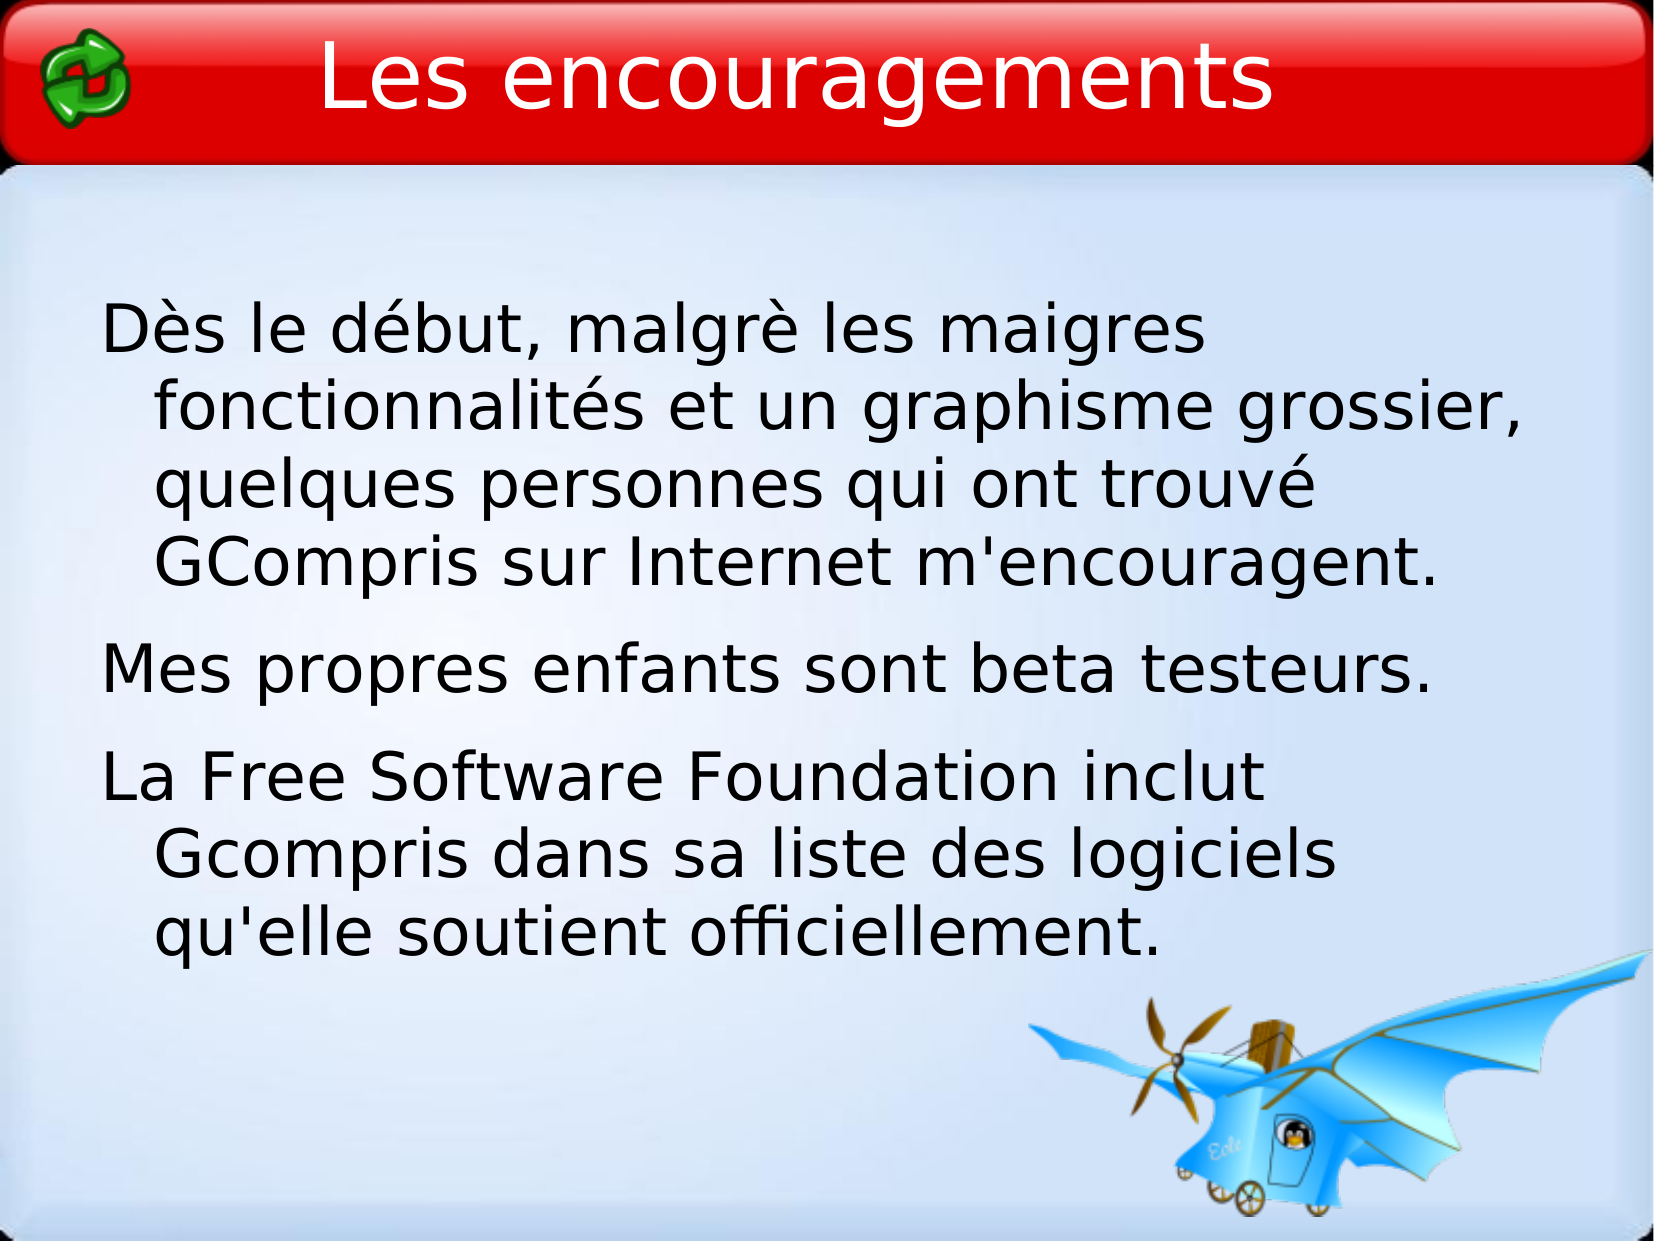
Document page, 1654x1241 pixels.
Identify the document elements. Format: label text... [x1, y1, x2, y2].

picture [0, 0, 1654, 1241]
title Les encouragements [88, 16, 1578, 137]
list Dès le début, malgrè les maigres fonctionnalités et un graphisme grossier, quelques personnes qui ont trouvé GCompris sur Internet m'encouragent. Mes propres enfants sont beta testeurs. La Free Software Foundation inclut Gcompris dans sa liste des logiciels qu'elle soutient officiellement. [82, 290, 1571, 1109]
